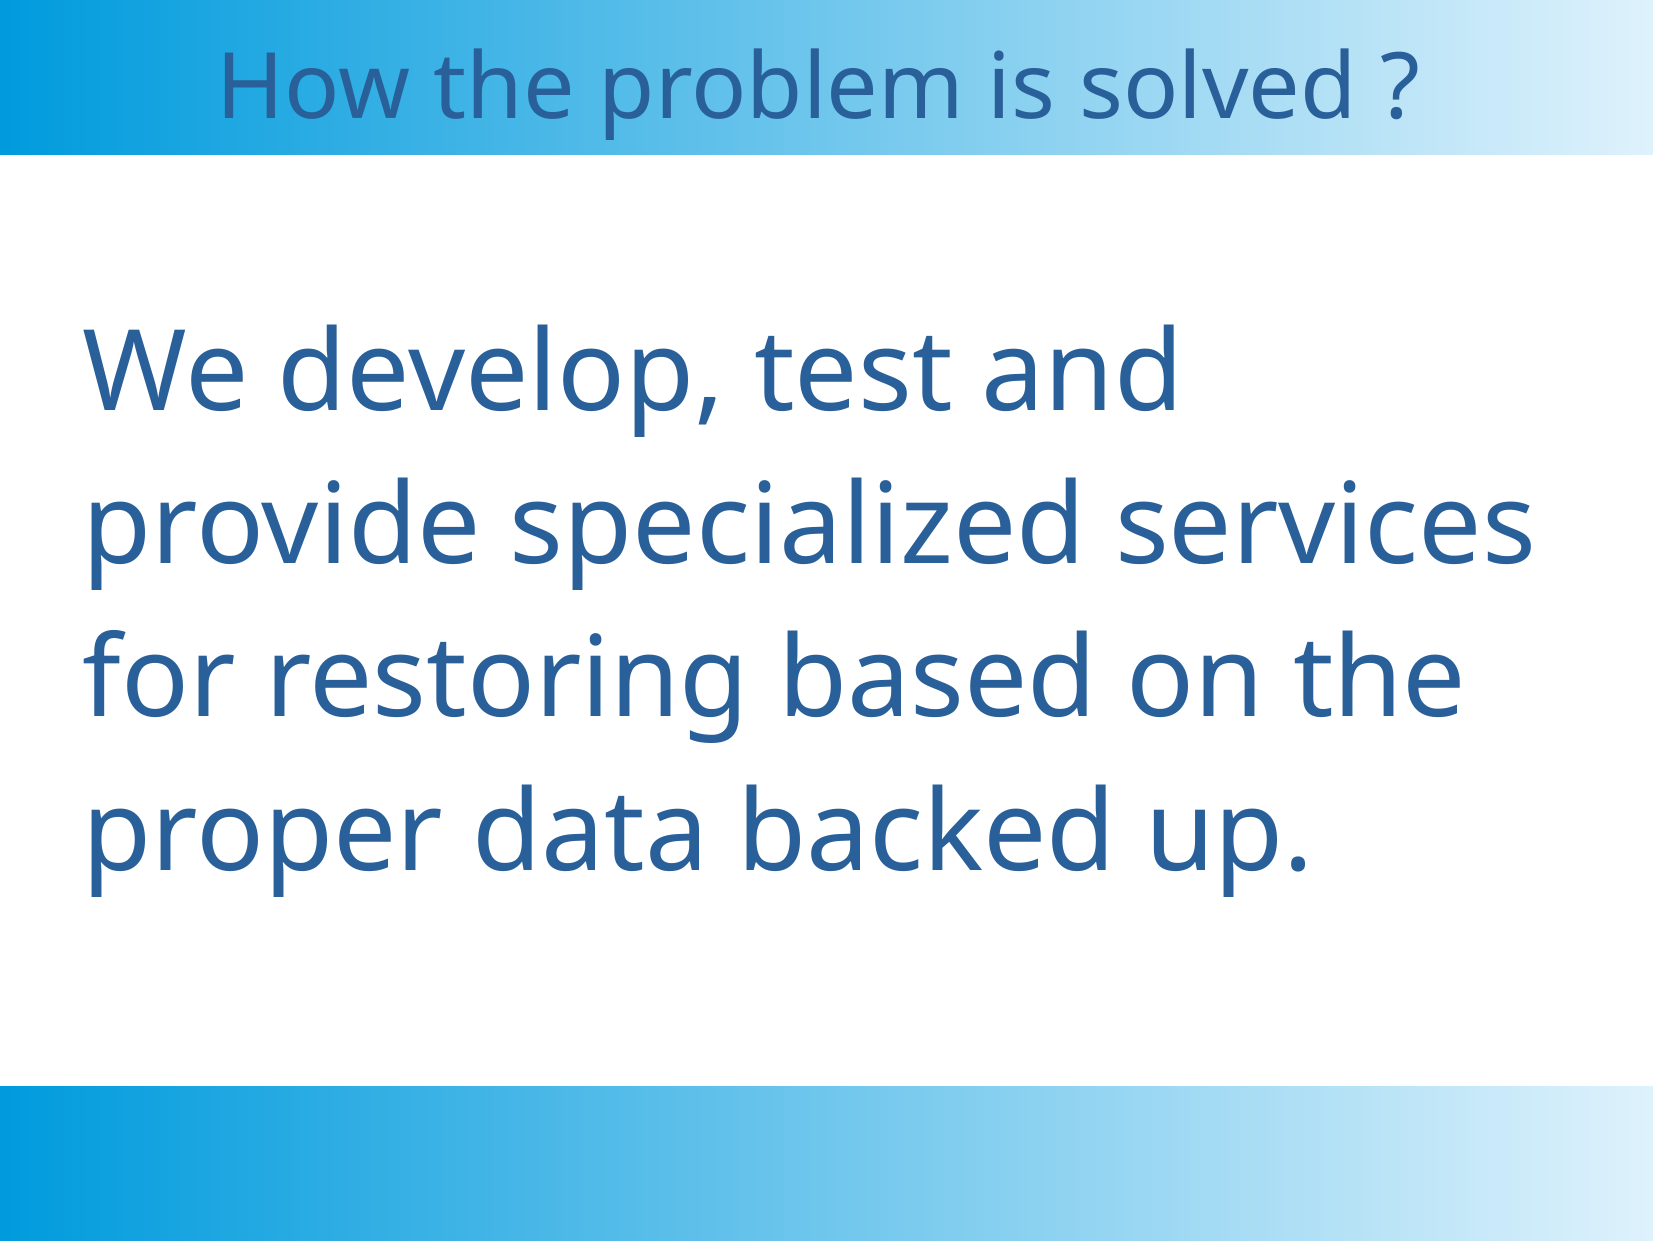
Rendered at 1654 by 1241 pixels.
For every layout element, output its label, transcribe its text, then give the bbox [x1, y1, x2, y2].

list We develop, test and provide specialized services for restoring based on the proper data backed up. [82, 290, 1571, 1010]
title How the problem is solved ? [75, 30, 1564, 138]
